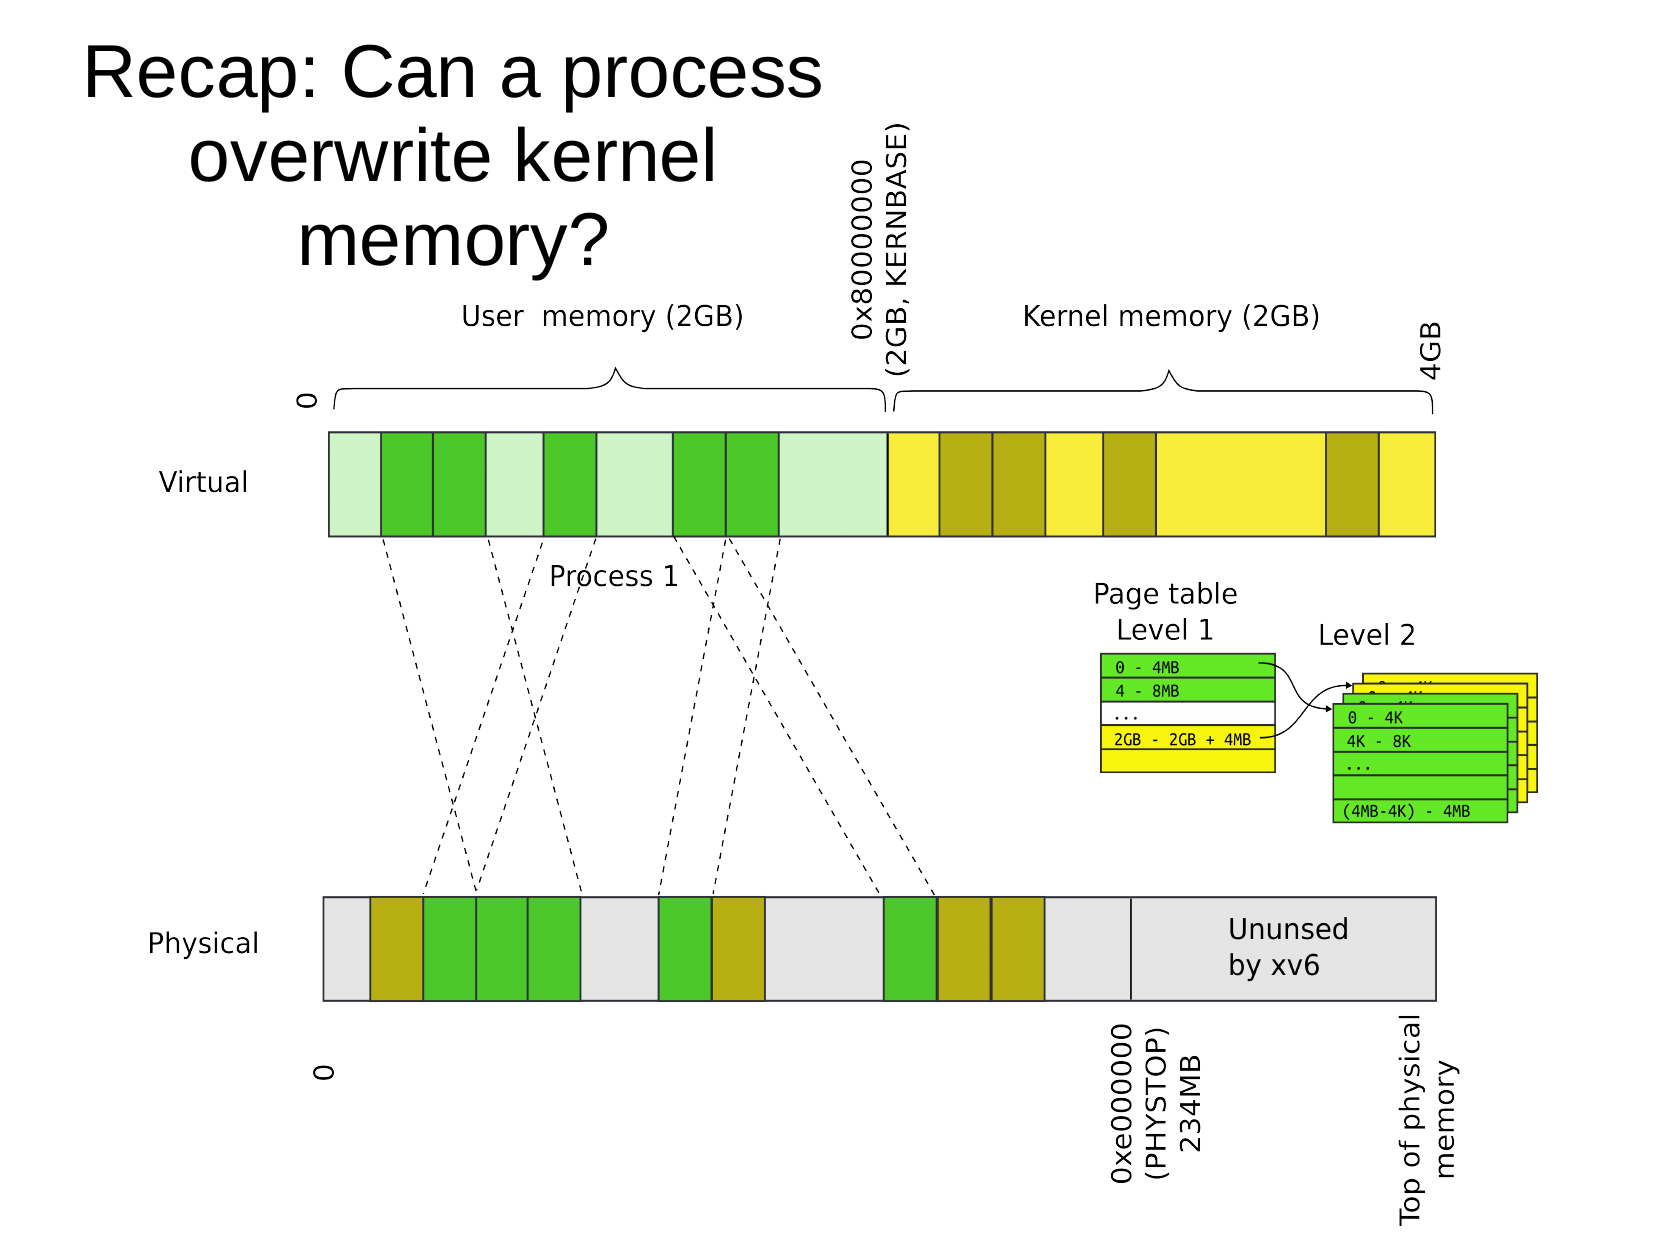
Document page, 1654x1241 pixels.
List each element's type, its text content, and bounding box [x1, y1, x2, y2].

picture [150, 124, 1538, 1226]
title Recap: Can a process overwrite kernel memory? [82, 29, 826, 282]
